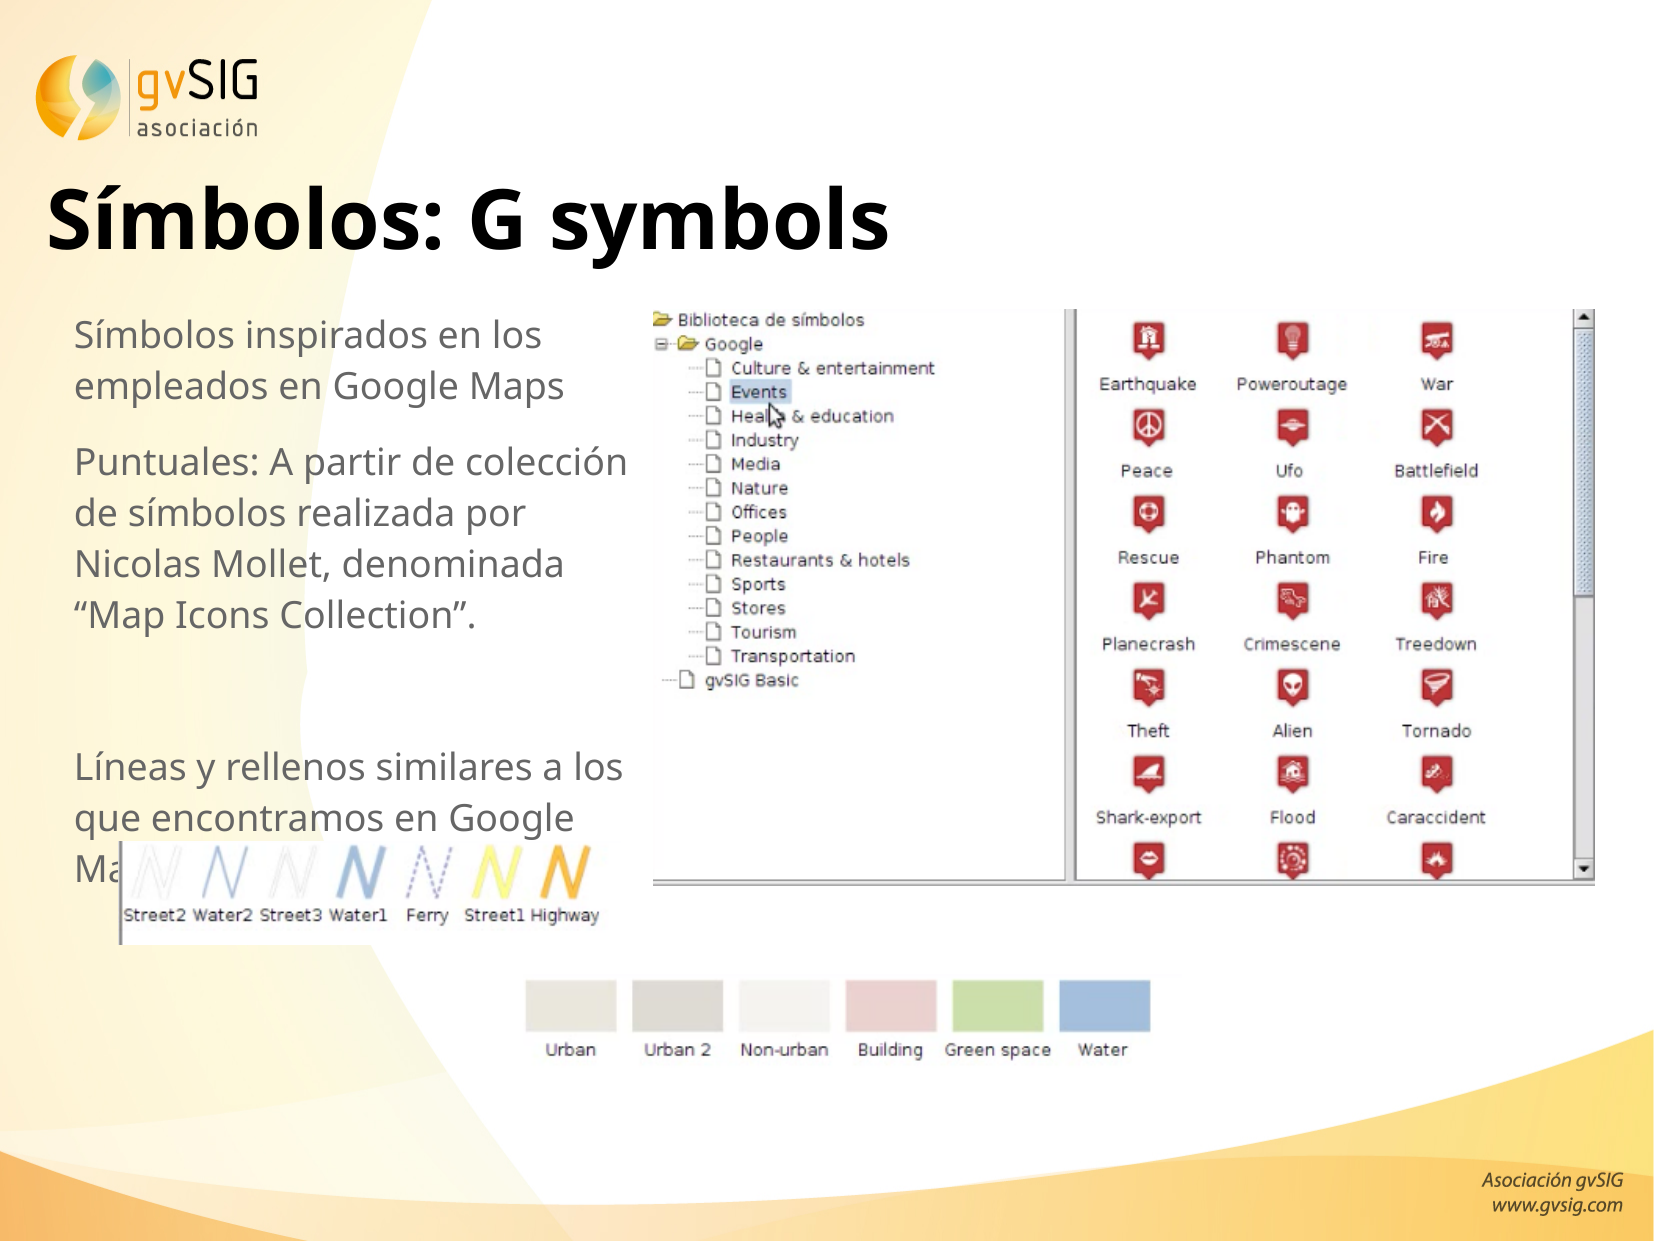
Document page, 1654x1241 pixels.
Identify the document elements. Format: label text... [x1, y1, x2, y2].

title Símbolos: G symbols [46, 170, 1534, 265]
text_box Símbolos inspirados en los empleados en Google Maps Puntuales: A partir de colección de símbolos realizada por Nicolas Mollet, denominada “Map Icons Collection”. Líneas y rellenos similares a los que encontramos en Google Maps [59, 301, 674, 1040]
picture [0, 0, 1654, 1241]
